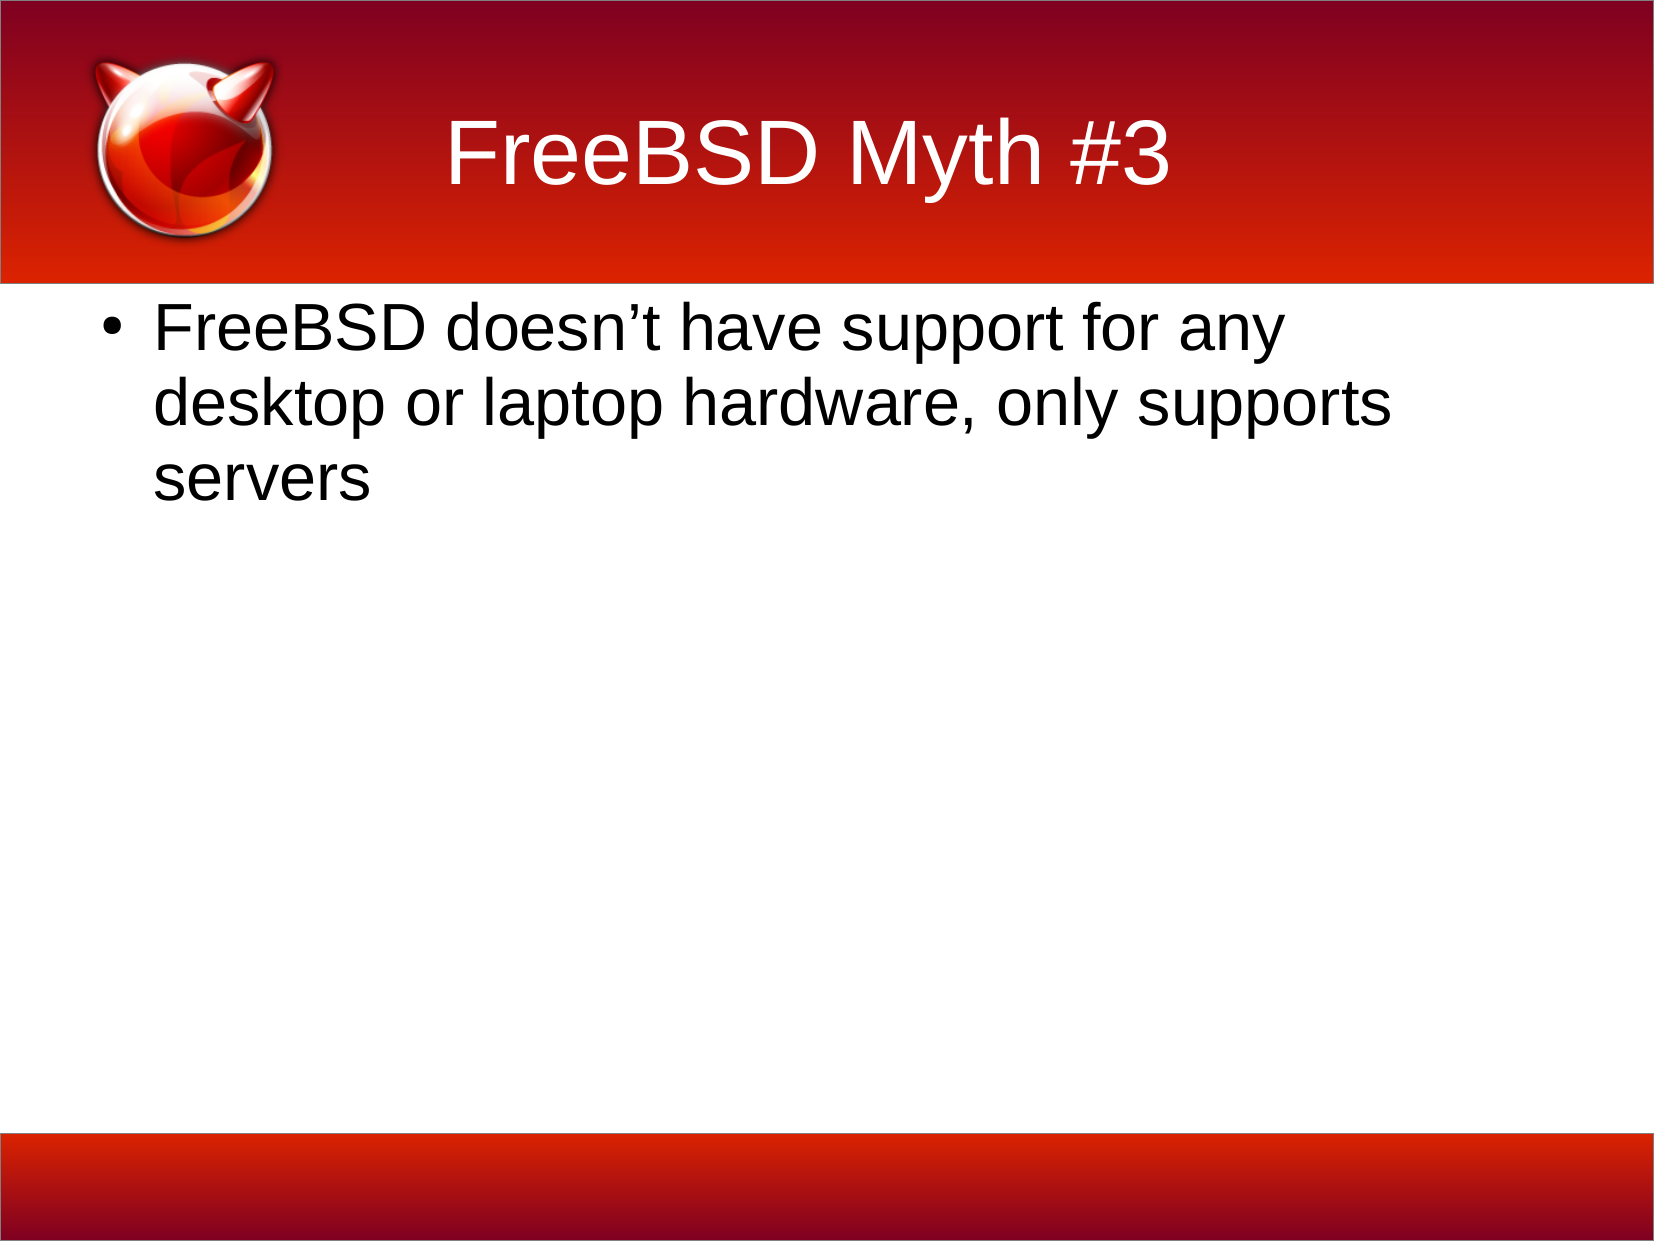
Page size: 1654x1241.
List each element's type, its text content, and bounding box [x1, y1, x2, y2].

list FreeBSD doesn’t have support for any desktop or laptop hardware, only supports servers [82, 290, 1538, 1010]
title FreeBSD Myth #3 [82, 49, 1536, 257]
